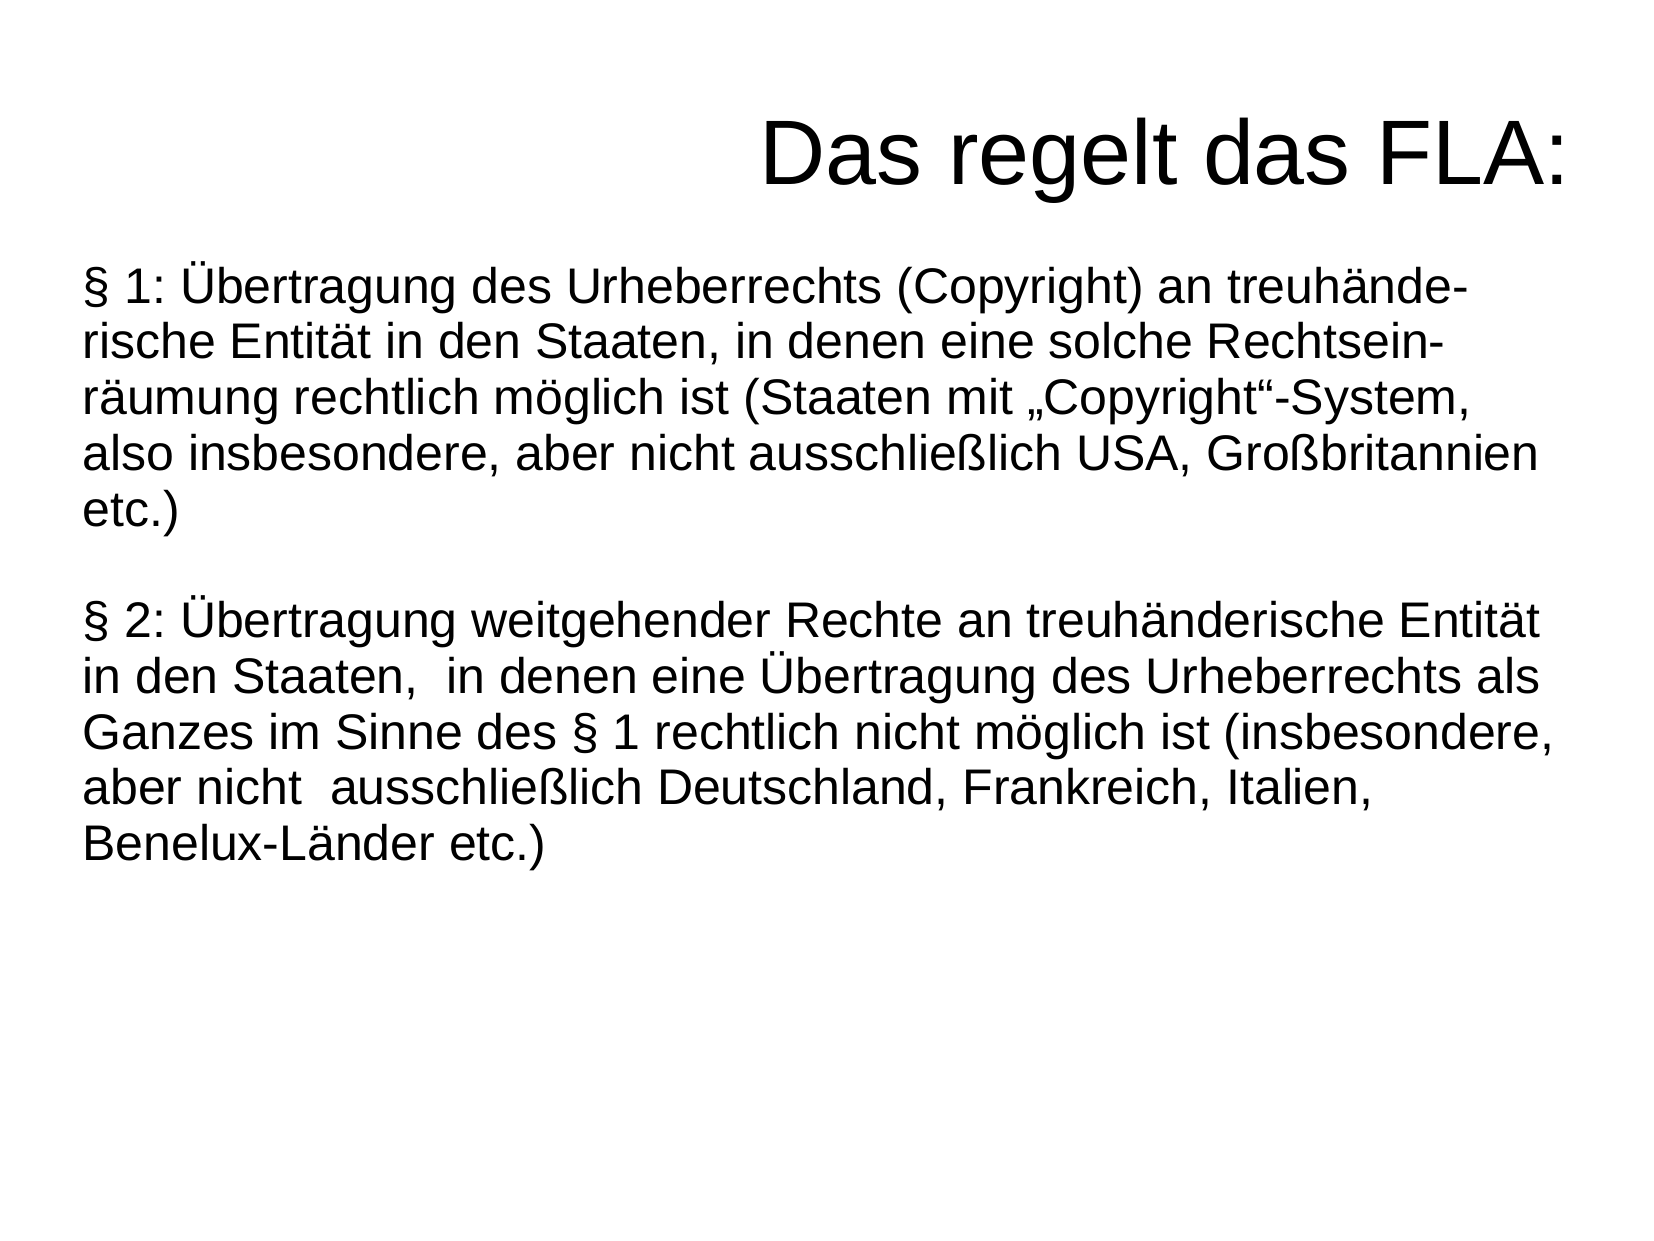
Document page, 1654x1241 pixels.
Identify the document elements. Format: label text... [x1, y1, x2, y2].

subtitle § 1: Übertragung des Urheberrechts (Copyright) an treuhände-rische Entität in den Staaten, in denen eine solche Rechtsein-räumung rechtlich möglich ist (Staaten mit „Copyright“-System, also insbesondere, aber nicht ausschließlich USA, Großbritannien etc.) § 2: Übertragung weitgehender Rechte an treuhänderische Entität in den Staaten, in denen eine Übertragung des Urheberrechts als Ganzes im Sinne des § 1 rechtlich nicht möglich ist (insbesondere, aber nicht ausschließlich Deutschland, Frankreich, Italien, Benelux-Länder etc.) [82, 202, 1571, 1197]
title Das regelt das FLA: [82, 49, 1571, 202]
